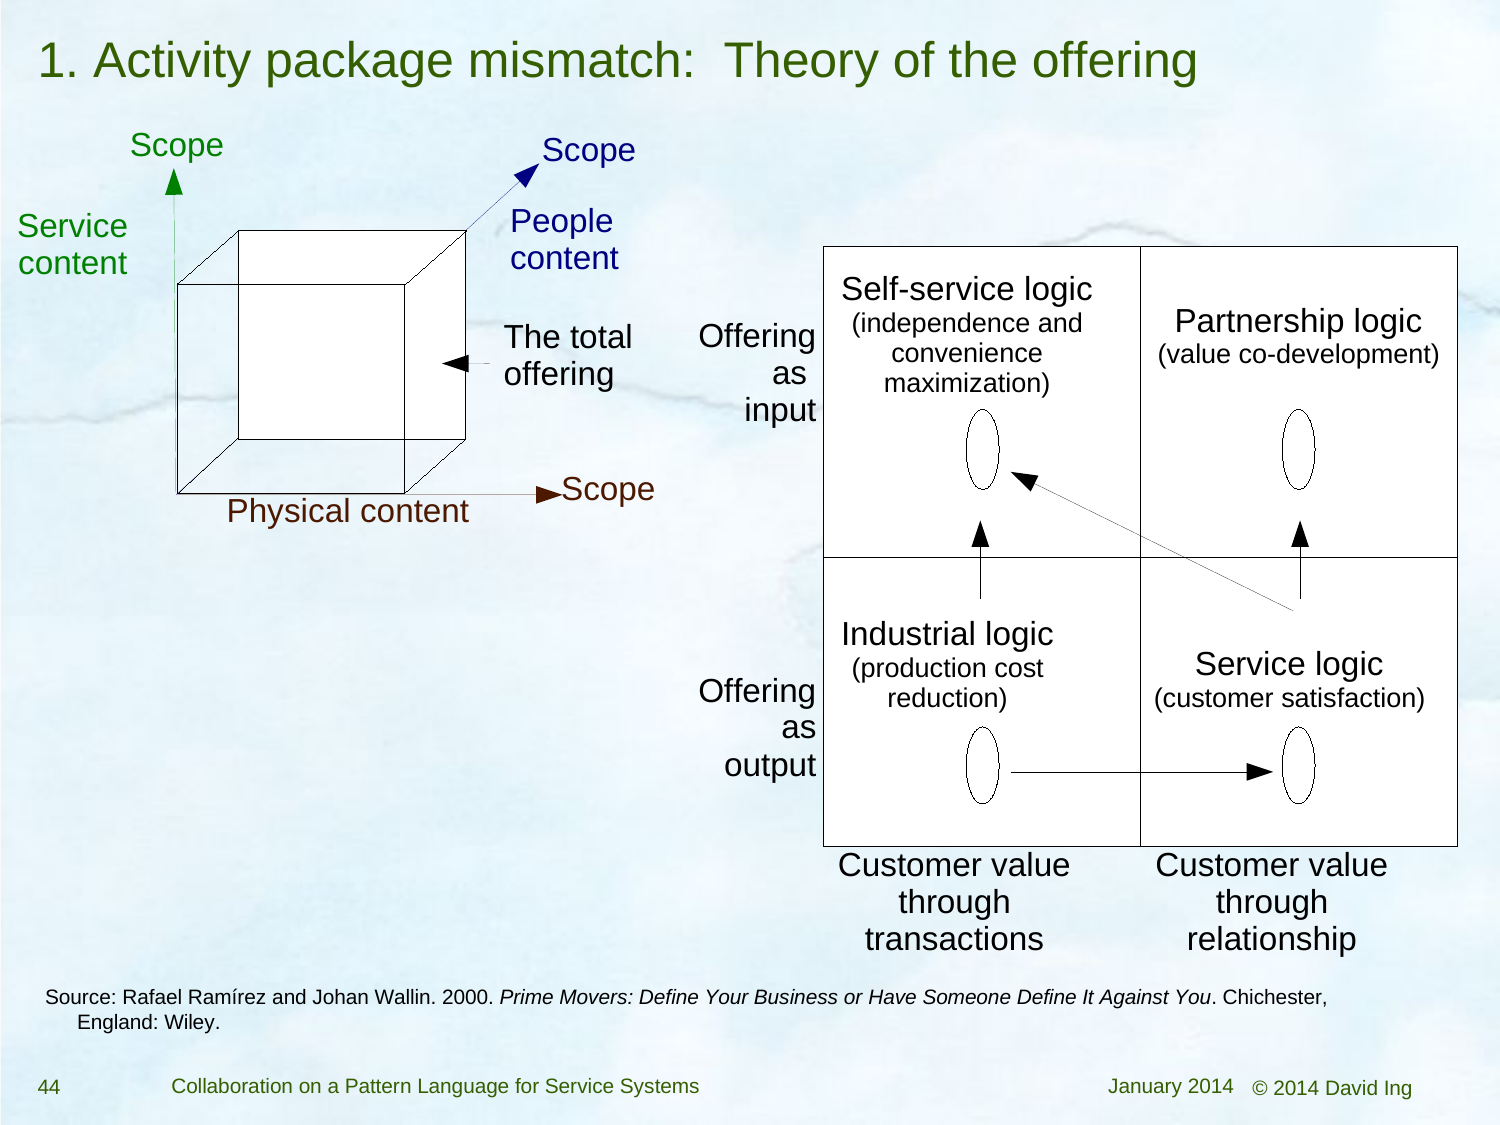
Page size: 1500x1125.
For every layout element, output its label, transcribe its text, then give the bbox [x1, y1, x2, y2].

text_box Service logic (customer satisfaction) [1138, 638, 1457, 721]
text_box Customer value through transactions [823, 839, 1141, 966]
text_box Service content [2, 199, 173, 289]
text_box Customer value through relationship [1141, 839, 1461, 966]
text_box Physical content [211, 484, 404, 493]
text_box Offering as output [683, 664, 832, 791]
text_box Partnership logic (value co-development) [1142, 294, 1461, 377]
text_box Scope [527, 124, 656, 176]
text_box [823, 246, 1458, 309]
picture [0, 0, 1500, 1125]
text_box Self-service logic (independence and convenience maximization) [826, 263, 1146, 406]
text_box [238, 230, 466, 440]
text_box Source: Rafael Ramírez and Johan Wallin. 2000. Prime Movers: Define Your Business or Have Someone Define It Against You. Chichester, England: Wiley. - [30, 976, 1427, 1052]
text_box People content [495, 194, 642, 284]
text_box [823, 377, 1458, 839]
text_box Scope [546, 462, 676, 515]
text_box Offering as input [683, 309, 832, 436]
text_box The total offering [488, 308, 650, 400]
text_box Scope [115, 118, 244, 171]
text_box [238, 285, 404, 440]
text_box Physical content [211, 484, 557, 537]
text_box Industrial logic (production cost reduction) [826, 608, 1146, 721]
title 1. Activity package mismatch: Theory of the offering [37, 37, 1463, 152]
